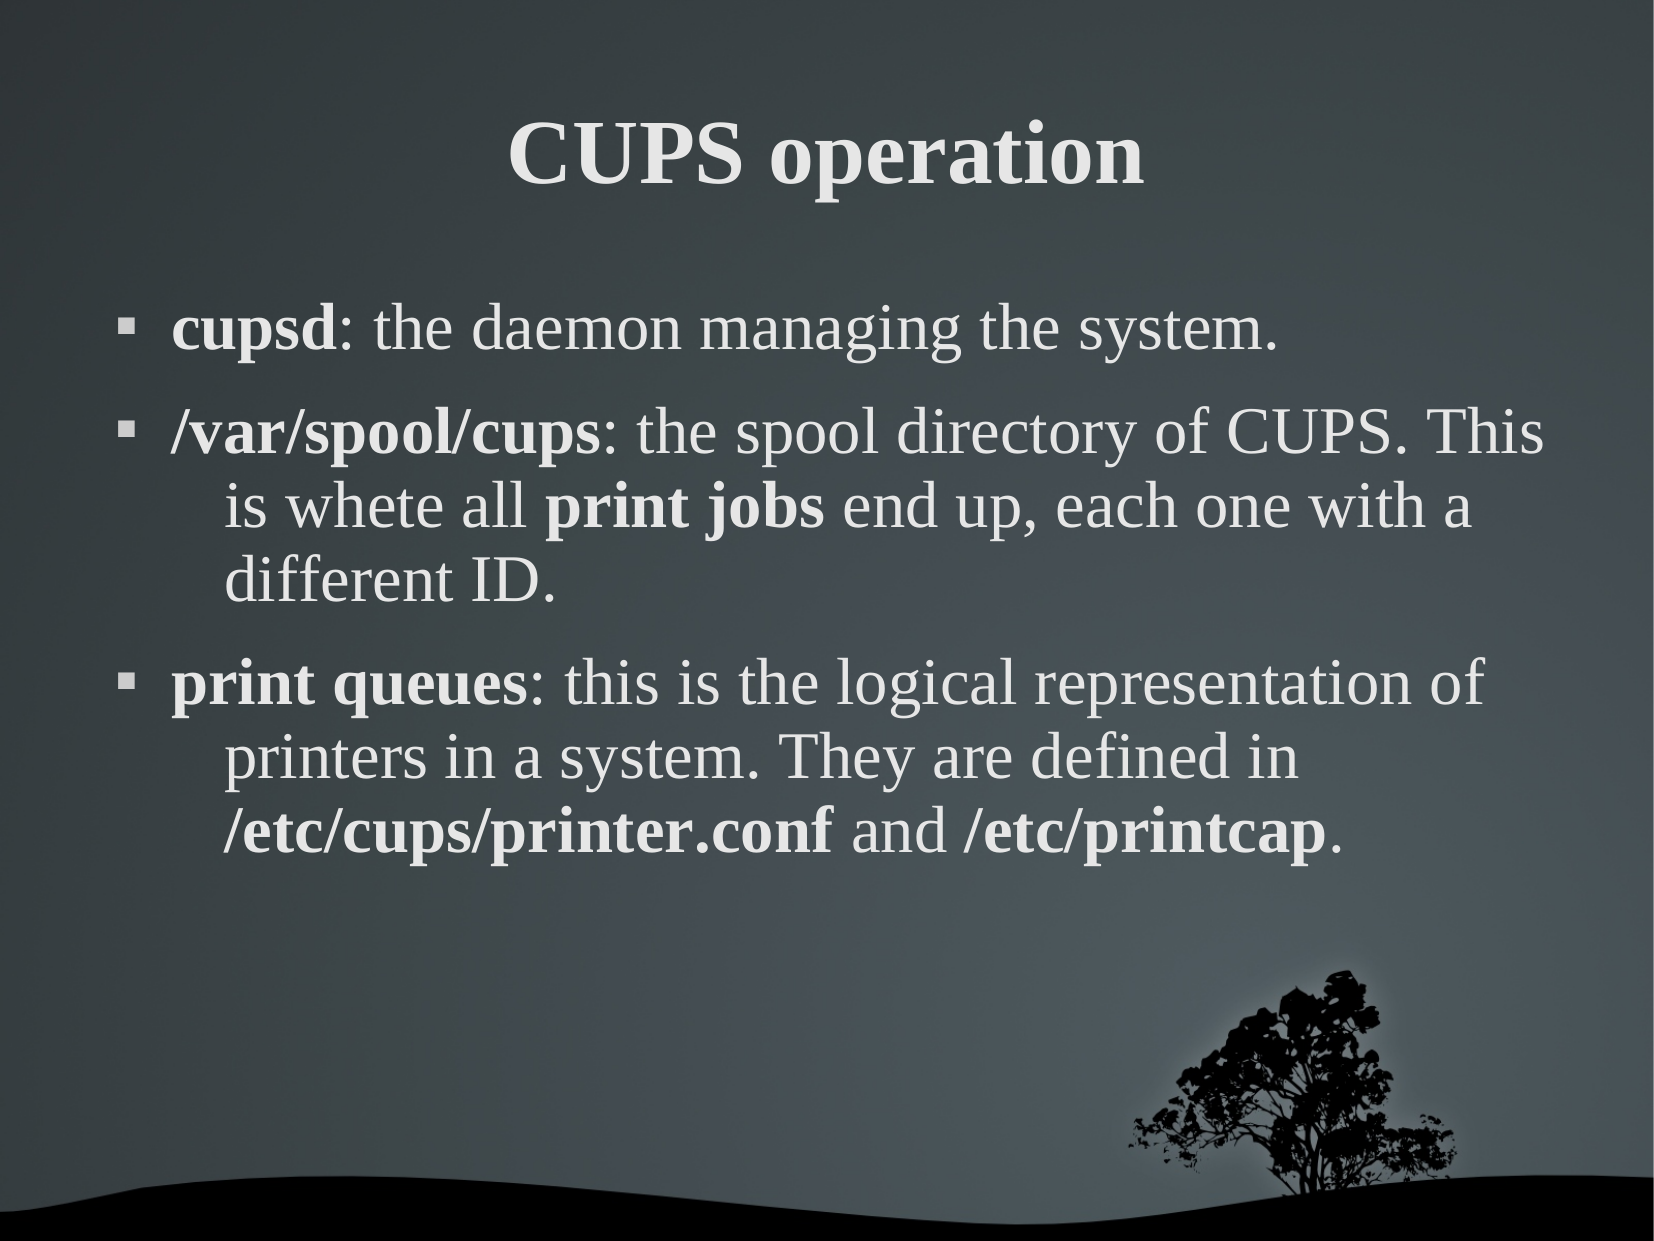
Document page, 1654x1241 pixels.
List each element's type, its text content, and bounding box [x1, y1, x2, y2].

list cupsd: the daemon managing the system. /var/spool/cups: the spool directory of CUPS. This is whete all print jobs end up, each one with a different ID. print queues: this is the logical representation of printers in a system. They are defined in /etc/cups/printer.conf and /etc/printcap. [82, 290, 1571, 1196]
title CUPS operation [82, 49, 1571, 257]
picture [0, 0, 1654, 1241]
